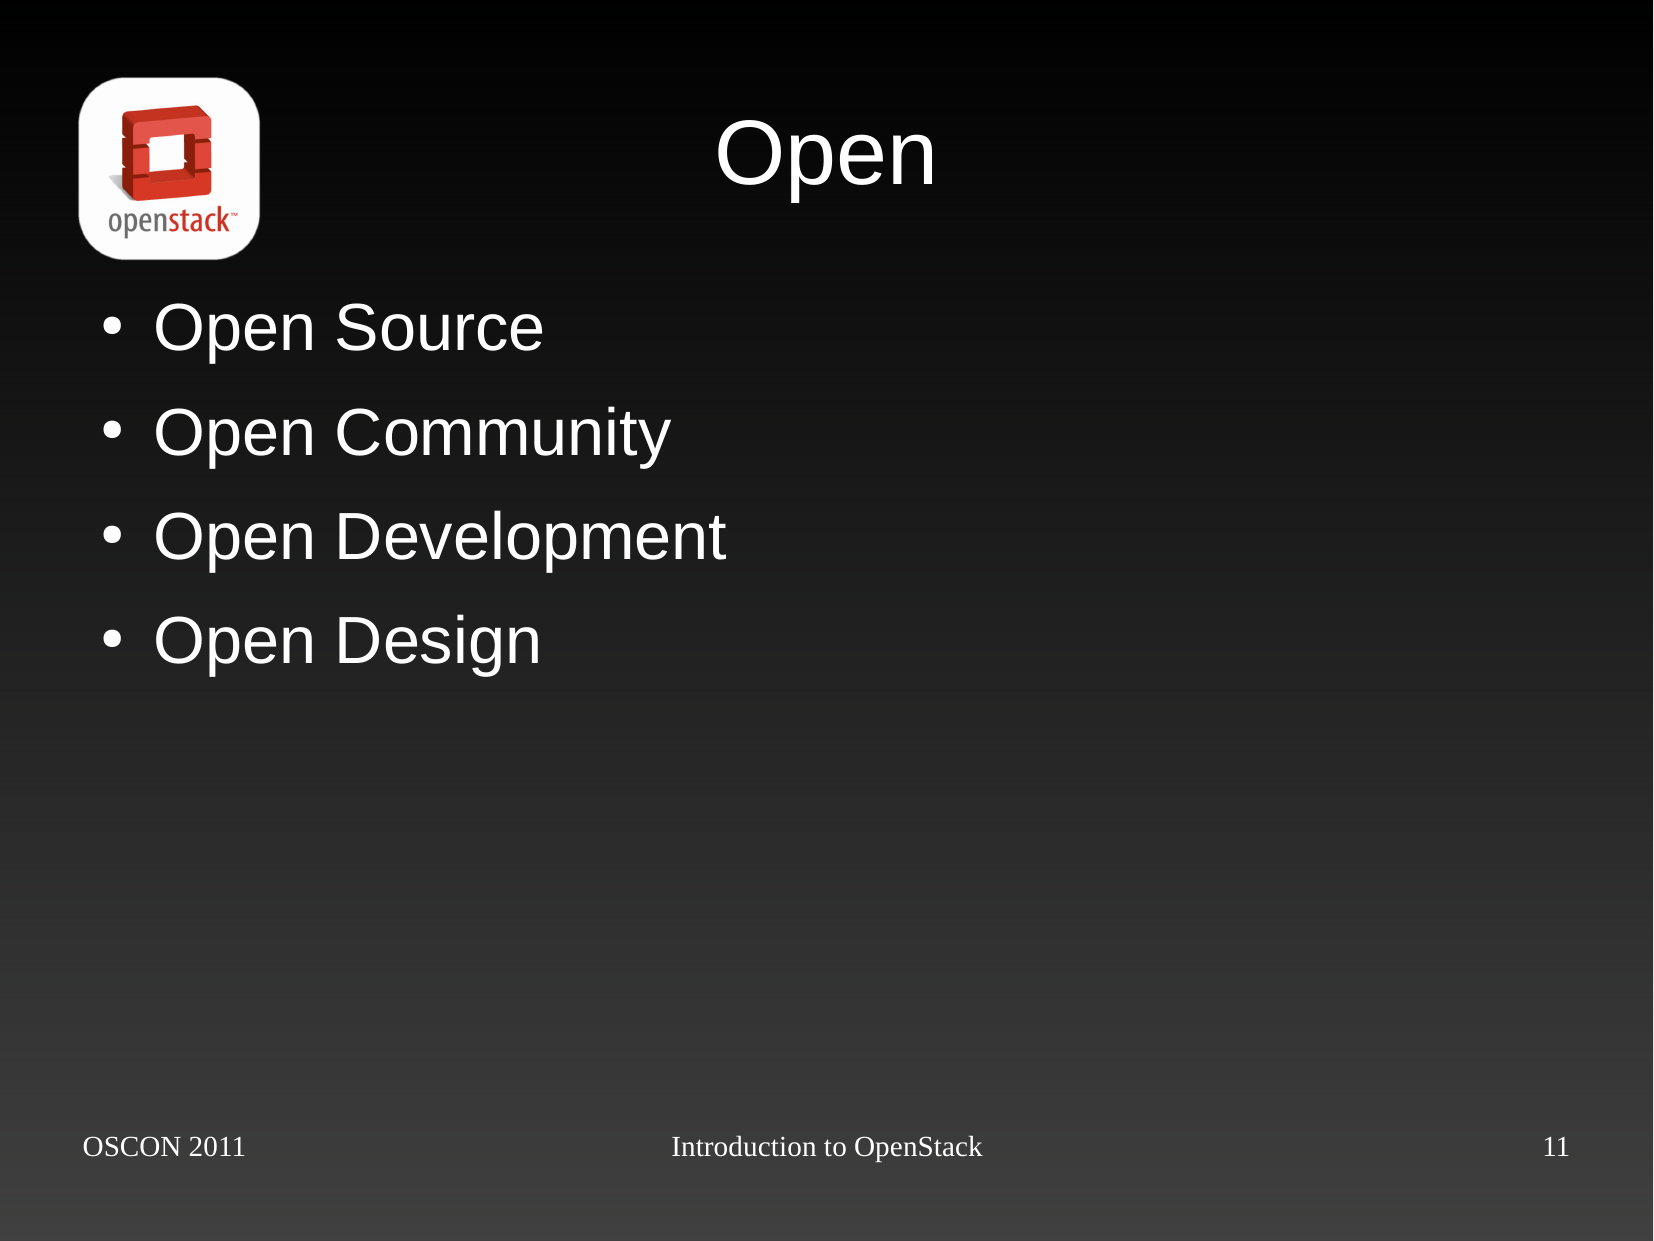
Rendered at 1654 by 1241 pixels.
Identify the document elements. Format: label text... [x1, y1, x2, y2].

list Open Source Open Community Open Development Open Design [82, 290, 1571, 1109]
picture [0, 0, 1654, 1241]
title Open [82, 49, 1571, 257]
